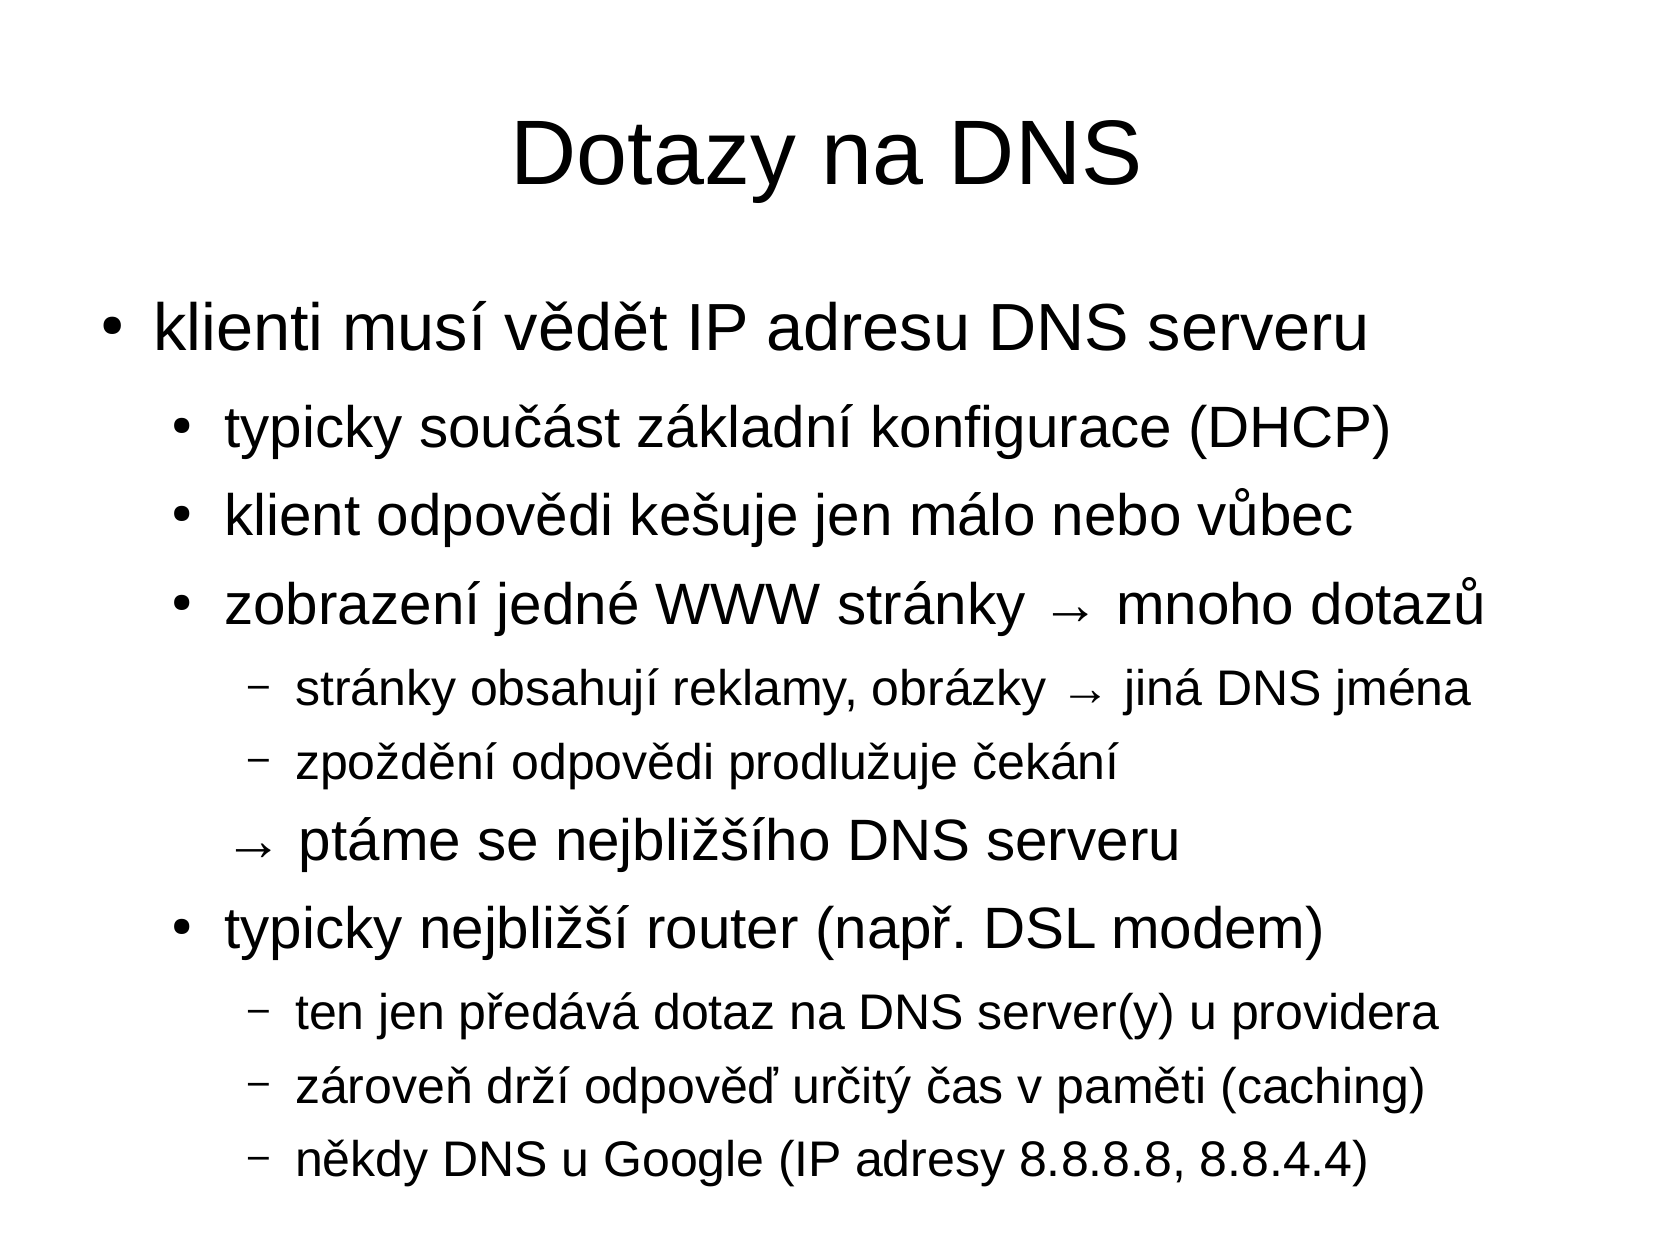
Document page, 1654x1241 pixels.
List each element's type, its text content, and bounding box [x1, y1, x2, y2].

title Dotazy na DNS [82, 49, 1571, 257]
list klienti musí vědět IP adresu DNS serveru typicky součást základní konfigurace (DHCP) klient odpovědi kešuje jen málo nebo vůbec zobrazení jedné WWW stránky → mnoho dotazů stránky obsahují reklamy, obrázky → jiná DNS jména zpoždění odpovědi prodlužuje čekání → ptáme se nejbližšího DNS serveru typicky nejbližší router (např. DSL modem) ten jen předává dotaz na DNS server(y) u providera zároveň drží odpověď určitý čas v paměti (caching) někdy DNS u Google (IP adresy 8.8.8.8, 8.8.4.4) [82, 290, 1571, 1188]
